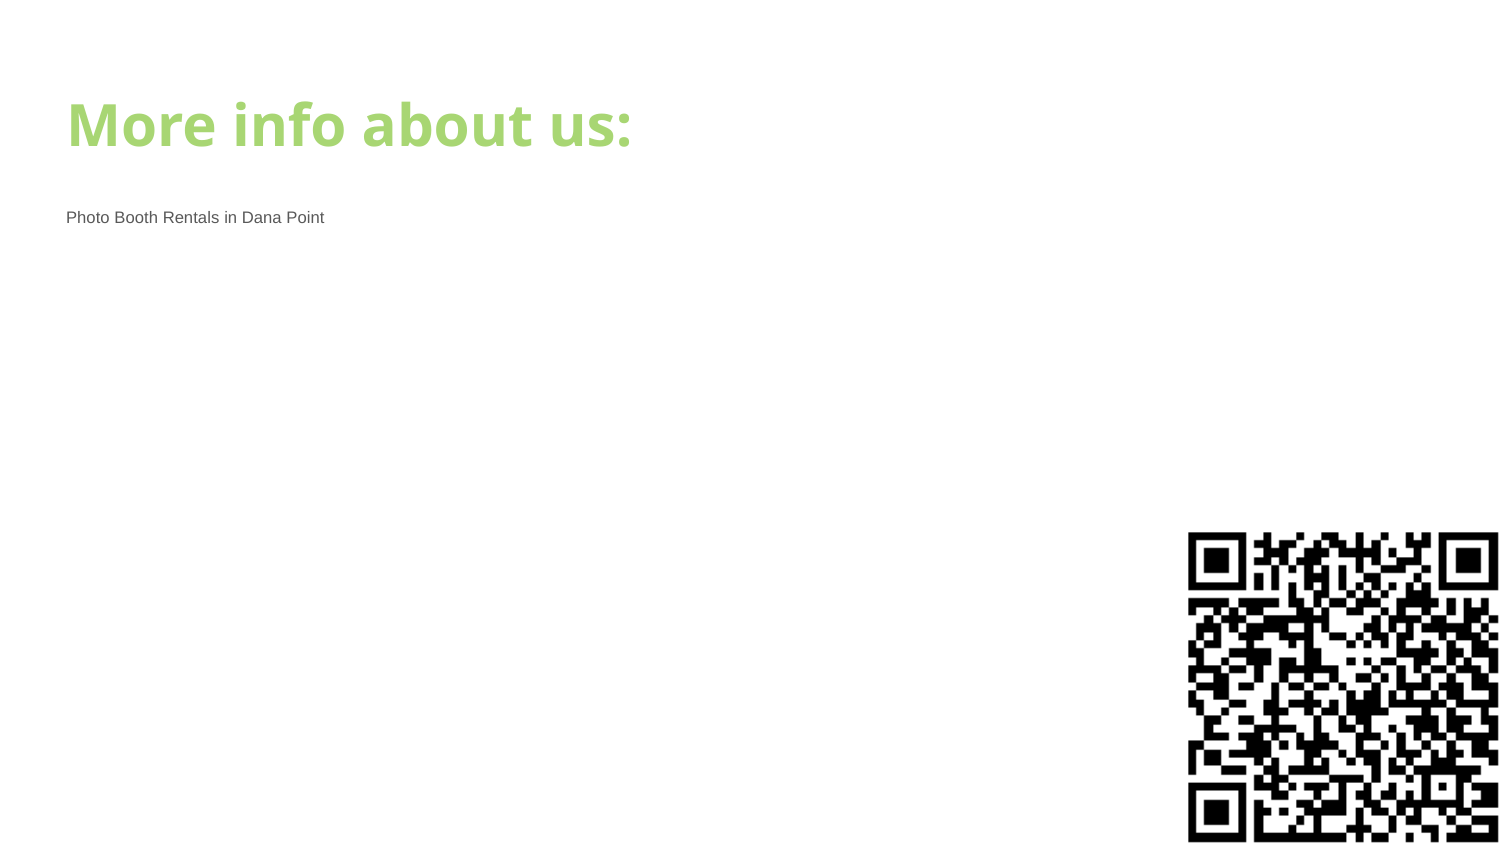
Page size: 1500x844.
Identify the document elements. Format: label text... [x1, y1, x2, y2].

list Photo Booth Rentals in Dana Point [51, 189, 1449, 750]
picture [1187, 531, 1500, 844]
title More info about us: [51, 72, 1449, 167]
